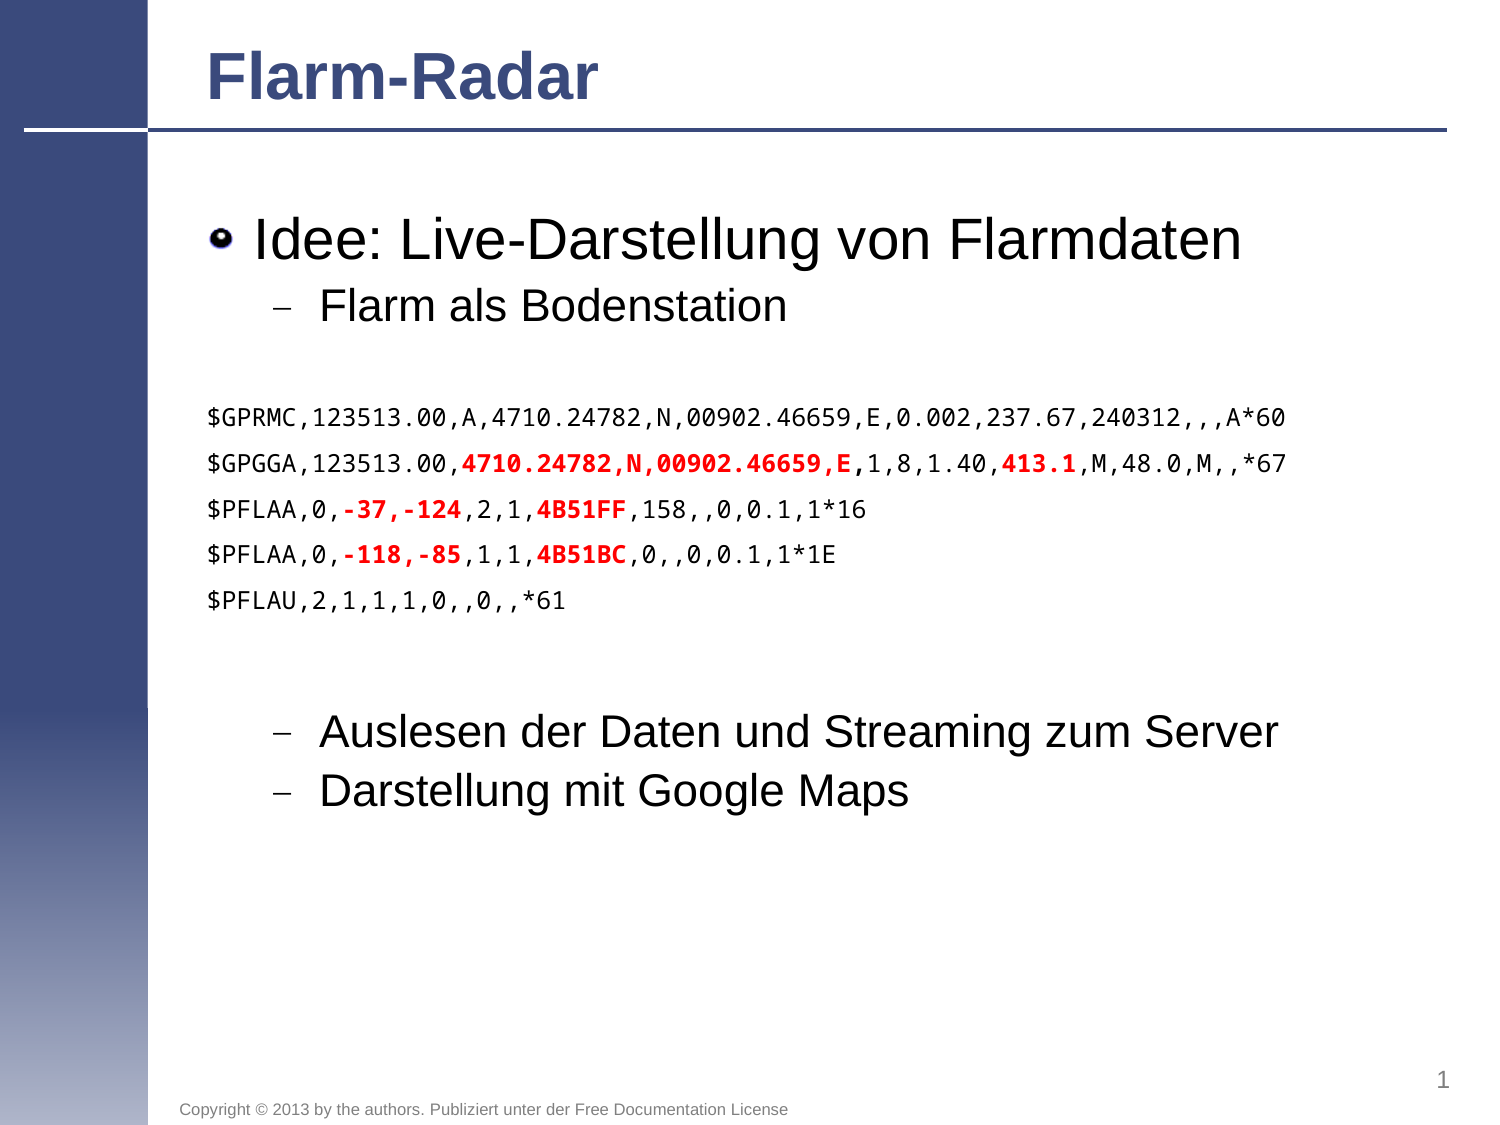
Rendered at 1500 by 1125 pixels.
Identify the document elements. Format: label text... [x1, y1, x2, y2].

list Idee: Live-Darstellung von Flarmdaten Flarm als Bodenstation $GPRMC,123513.00,A,4710.24782,N,00902.46659,E,0.002,237.67,240312,,,A*60 $GPGGA,123513.00,4710.24782,N,00902.46659,E,1,8,1.40,413.1,M,48.0,M,,*67 $PFLAA,0,-37,-124,2,1,4B51FF,158,,0,0.1,1*16 $PFLAA,0,-118,-85,1,1,4B51BC,0,,0,0.1,1*1E $PFLAU,2,1,1,1,0,,0,,*61 Auslesen der Daten und Streaming zum Server Darstellung mit Google Maps [206, 206, 1388, 982]
title Flarm-Radar [206, 36, 1388, 112]
